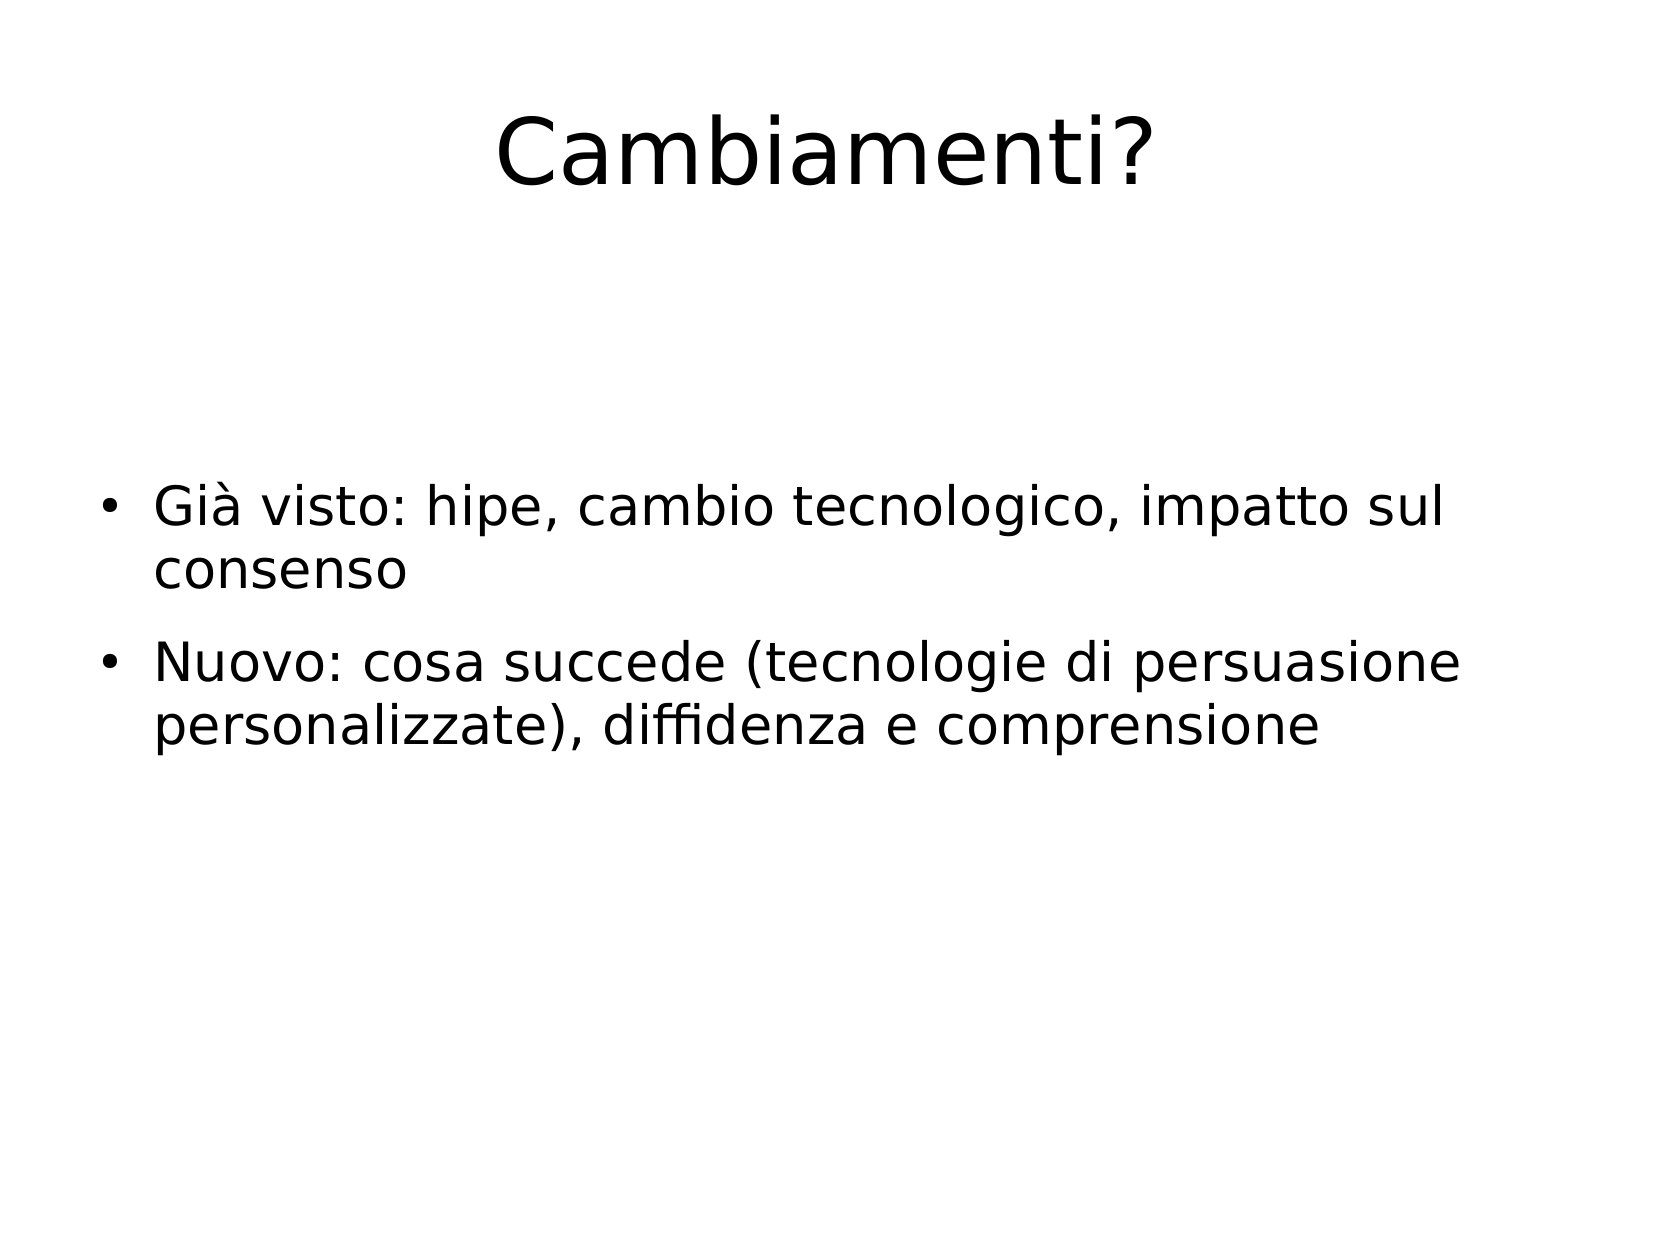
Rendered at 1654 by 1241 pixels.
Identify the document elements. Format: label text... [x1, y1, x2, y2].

list Già visto: hipe, cambio tecnologico, impatto sul consenso Nuovo: cosa succede (tecnologie di persuasione personalizzate), diffidenza e comprensione [82, 290, 1571, 1241]
title Cambiamenti? [82, 49, 1571, 257]
